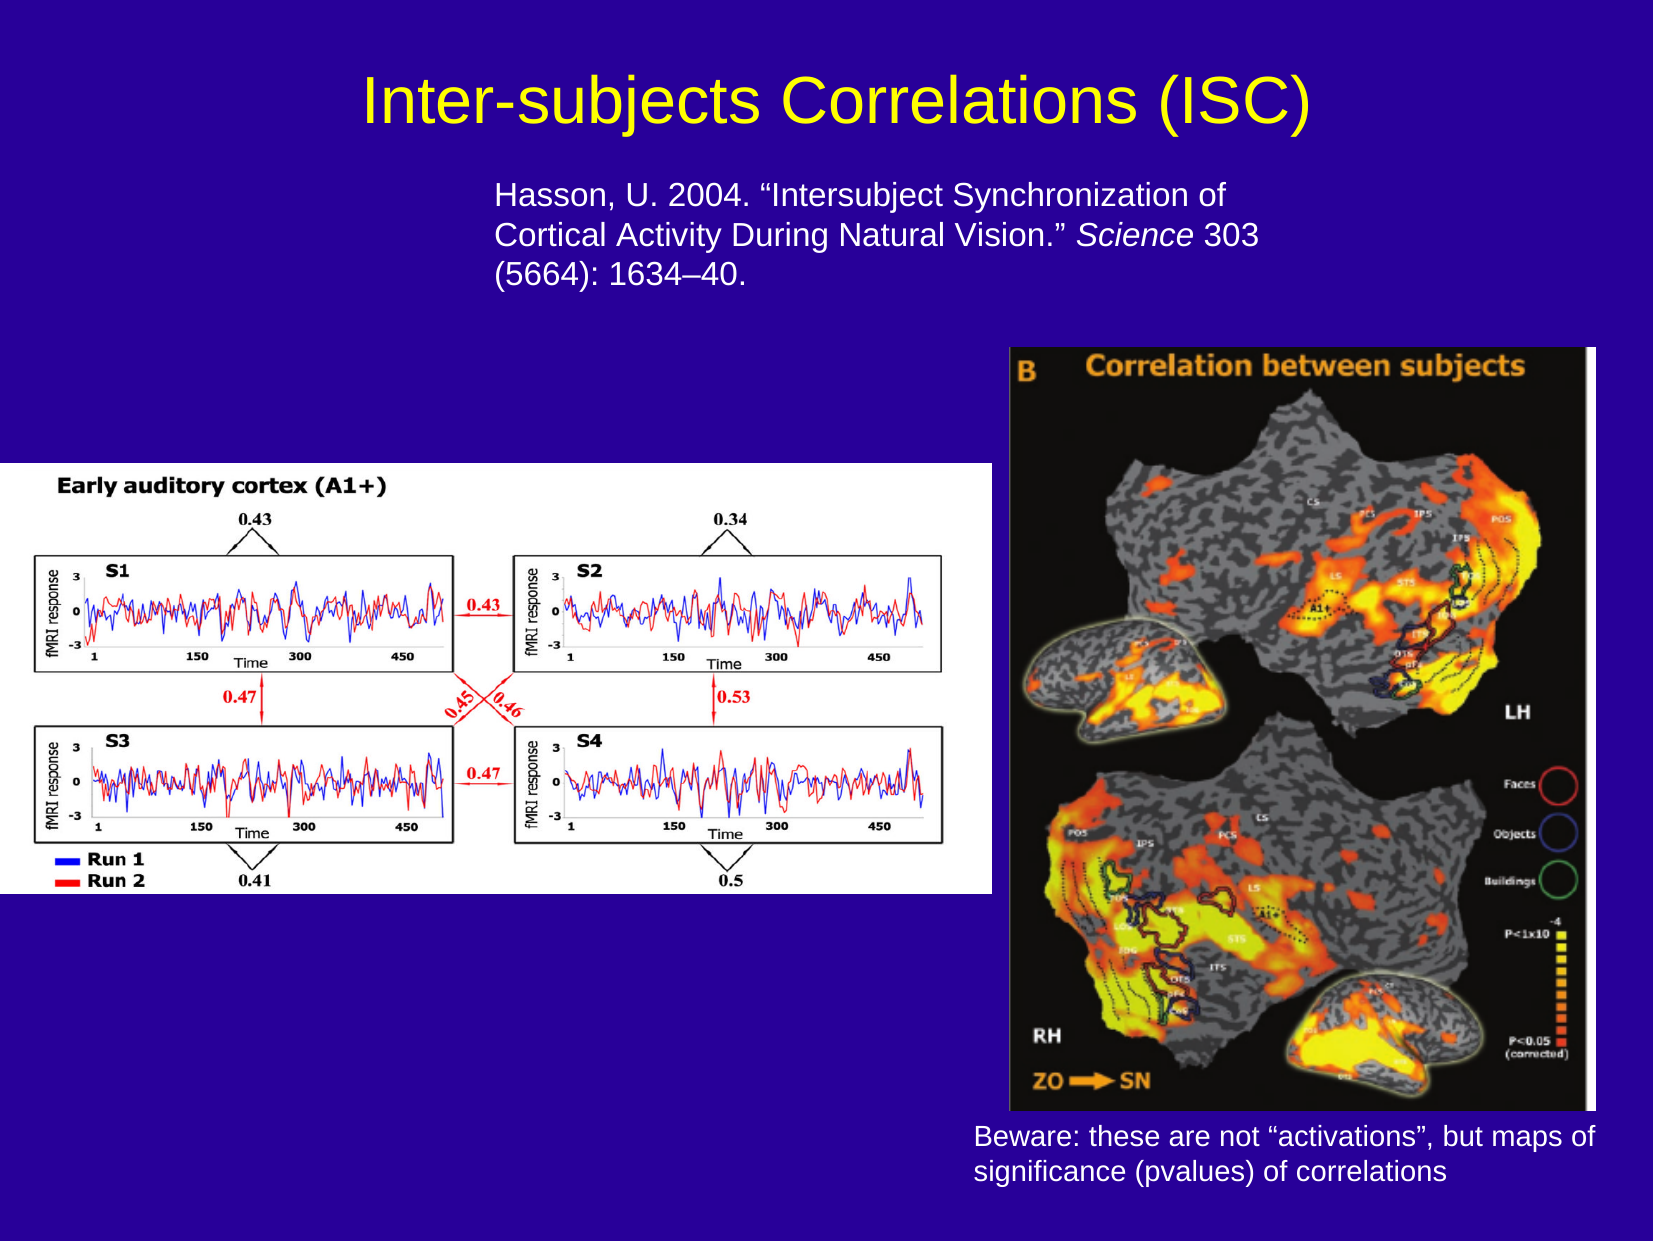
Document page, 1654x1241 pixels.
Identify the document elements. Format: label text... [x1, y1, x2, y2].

picture [0, 463, 992, 894]
picture [1009, 347, 1596, 1110]
text_box Inter-subjects Correlations (ISC) [347, 49, 1455, 277]
text_box Hasson, U. 2004. “Intersubject Synchronization of Cortical Activity During Natural Vision.” Science 303 (5664): 1634–40. [479, 165, 1306, 445]
text_box Beware: these are not “activations”, but maps of significance (pvalues) of correlations [958, 1110, 1653, 1241]
